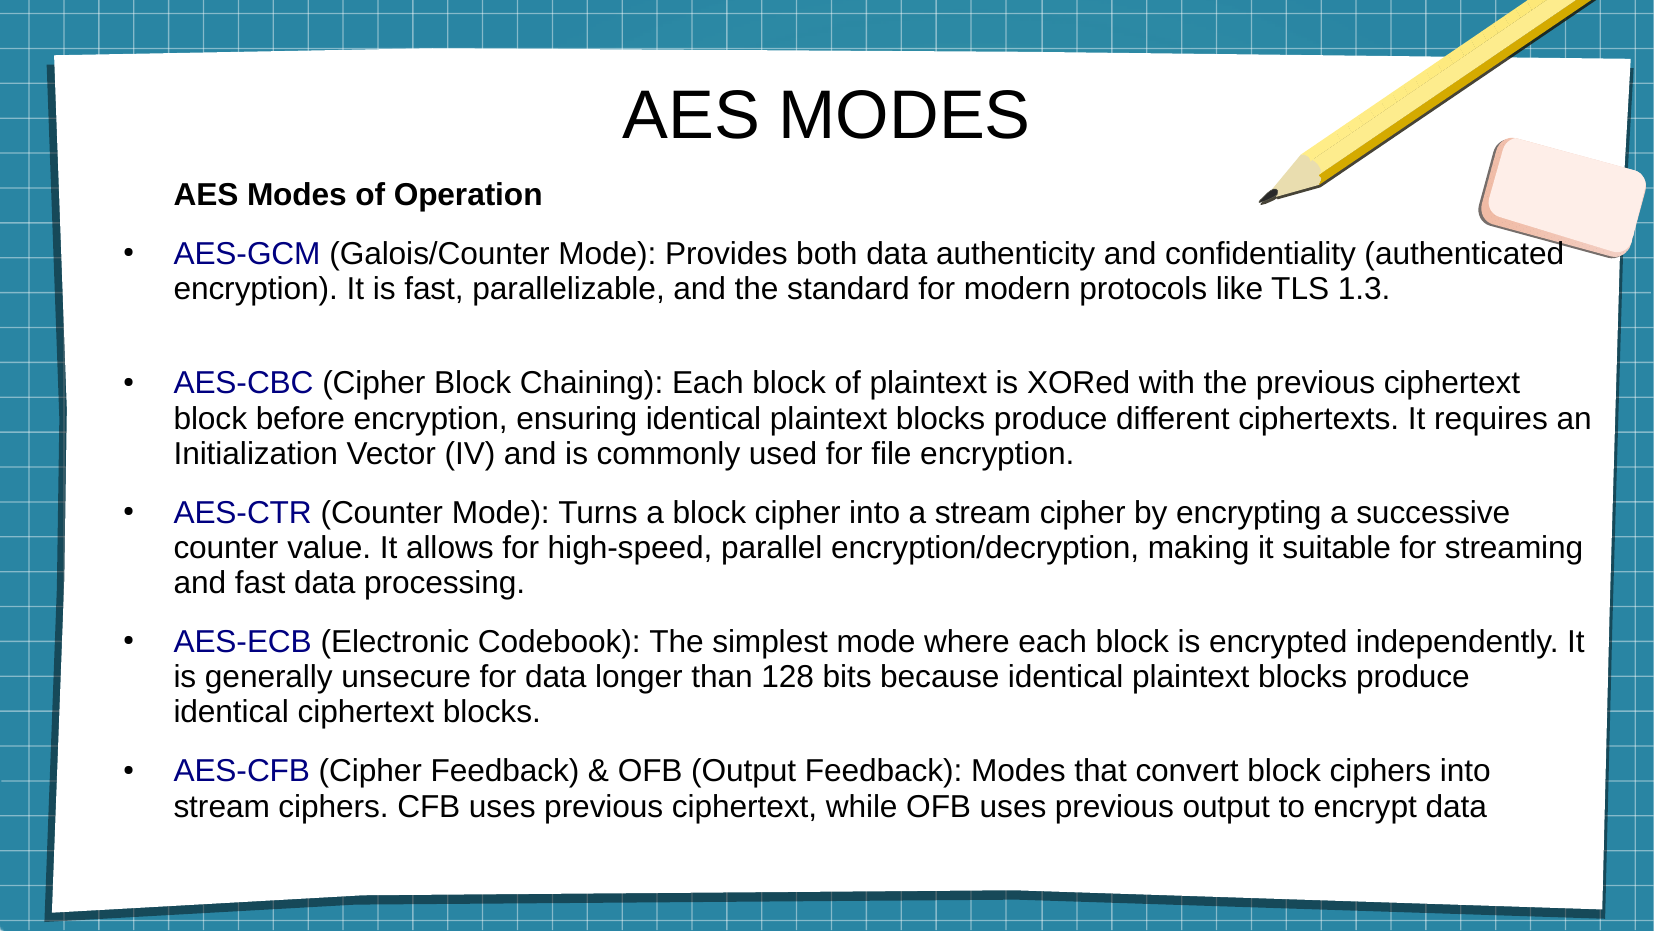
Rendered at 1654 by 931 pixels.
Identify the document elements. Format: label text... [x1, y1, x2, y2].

list AES Modes of Operation AES-GCM (Galois/Counter Mode): Provides both data authenticity and confidentiality (authenticated encryption). It is fast, parallelizable, and the standard for modern protocols like TLS 1.3. AES-CBC (Cipher Block Chaining): Each block of plaintext is XORed with the previous ciphertext block before encryption, ensuring identical plaintext blocks produce different ciphertexts. It requires an Initialization Vector (IV) and is commonly used for file encryption. AES-CTR (Counter Mode): Turns a block cipher into a stream cipher by encrypting a successive counter value. It allows for high-speed, parallel encryption/decryption, making it suitable for streaming and fast data processing. AES-ECB (Electronic Codebook): The simplest mode where each block is encrypted independently. It is generally unsecure for data longer than 128 bits because identical plaintext blocks produce identical ciphertext blocks. AES-CFB (Cipher Feedback) & OFB (Output Feedback): Modes that convert block ciphers into stream ciphers. CFB uses previous ciphertext, while OFB uses previous output to encrypt data [106, 177, 1595, 857]
title AES MODES [82, 37, 1571, 193]
